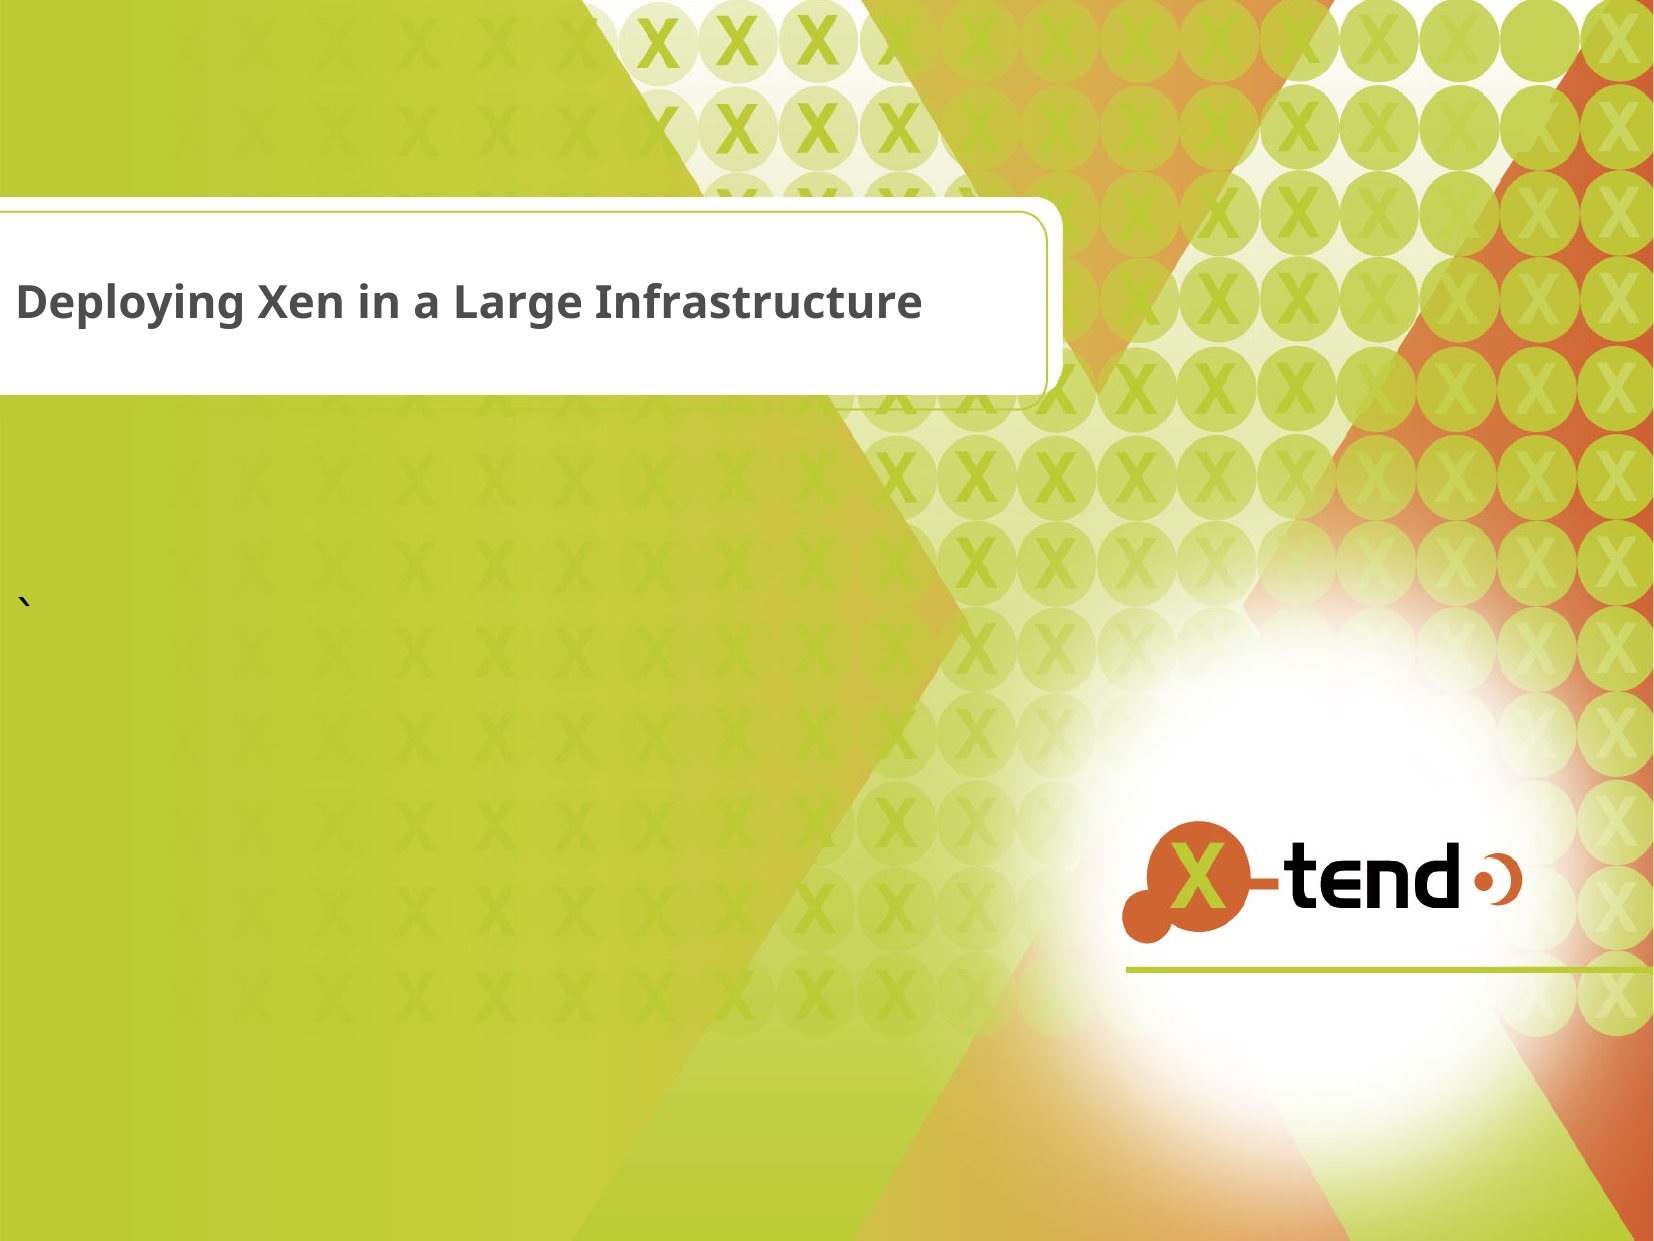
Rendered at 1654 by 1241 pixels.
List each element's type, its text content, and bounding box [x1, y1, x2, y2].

text_box Deploying Xen in a Large Infrastructure [0, 262, 1051, 376]
picture [0, 0, 1654, 1241]
